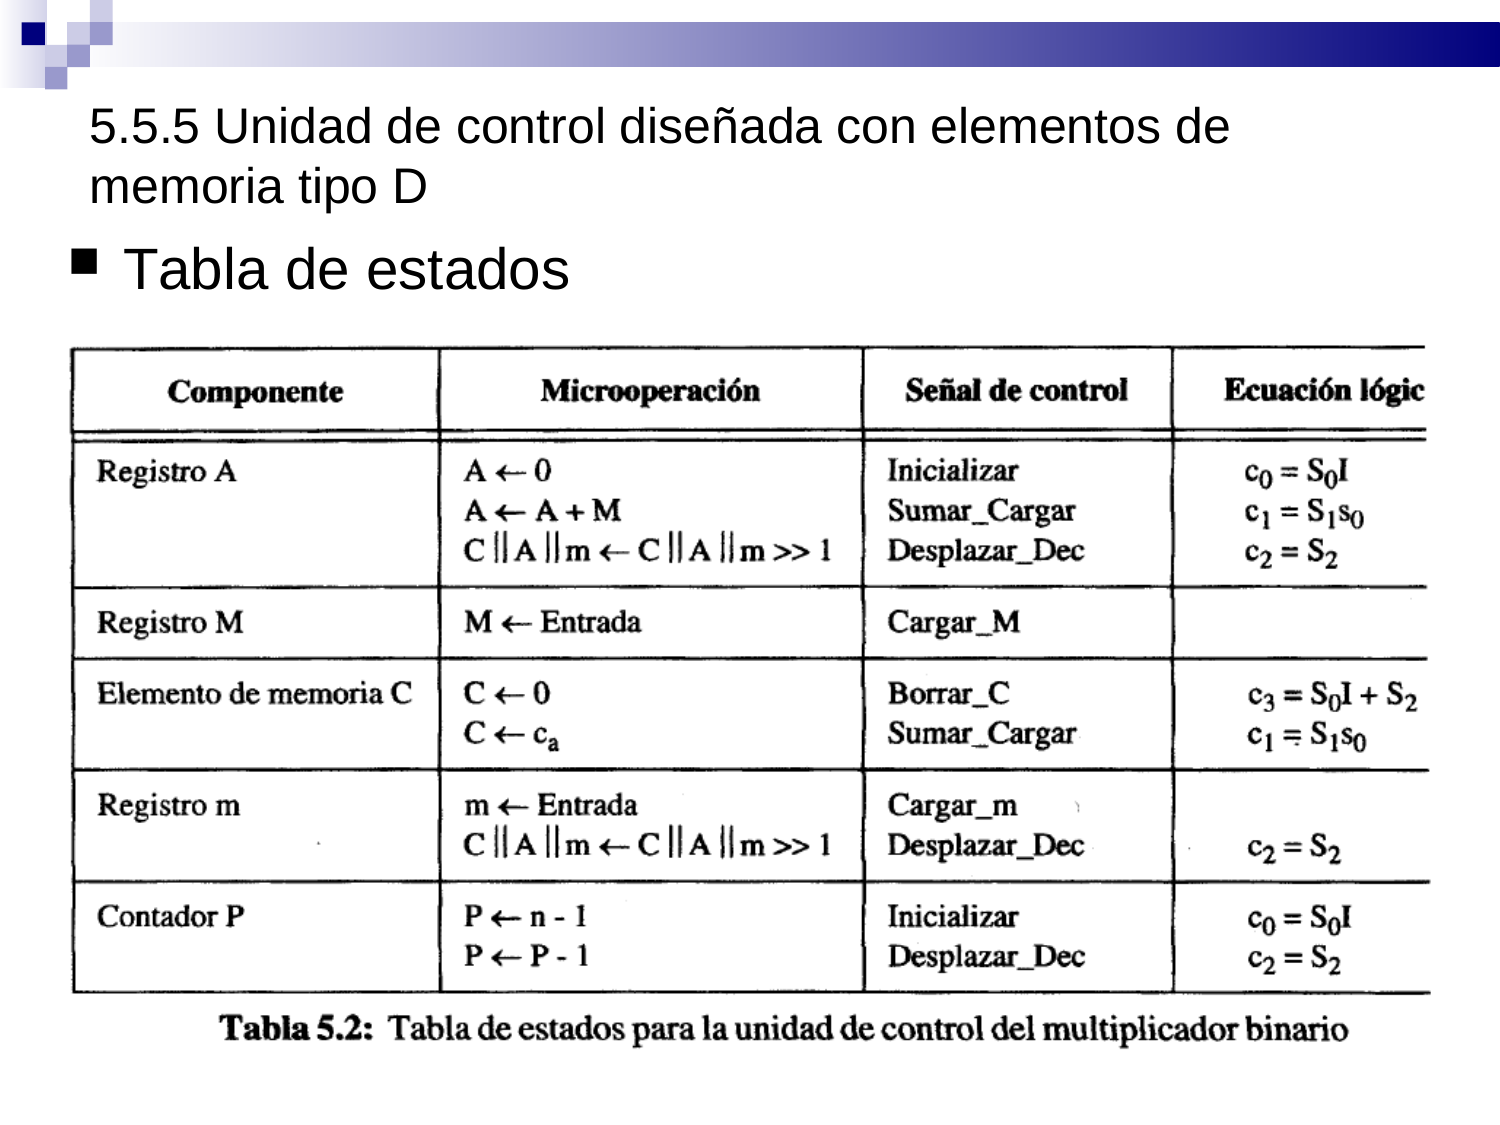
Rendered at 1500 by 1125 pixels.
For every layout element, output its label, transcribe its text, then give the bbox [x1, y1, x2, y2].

list Tabla de estados [53, 231, 1404, 316]
picture [64, 337, 1447, 1071]
title 5.5.5 Unidad de control diseñada con elementos de memoria tipo D [75, 74, 1426, 232]
